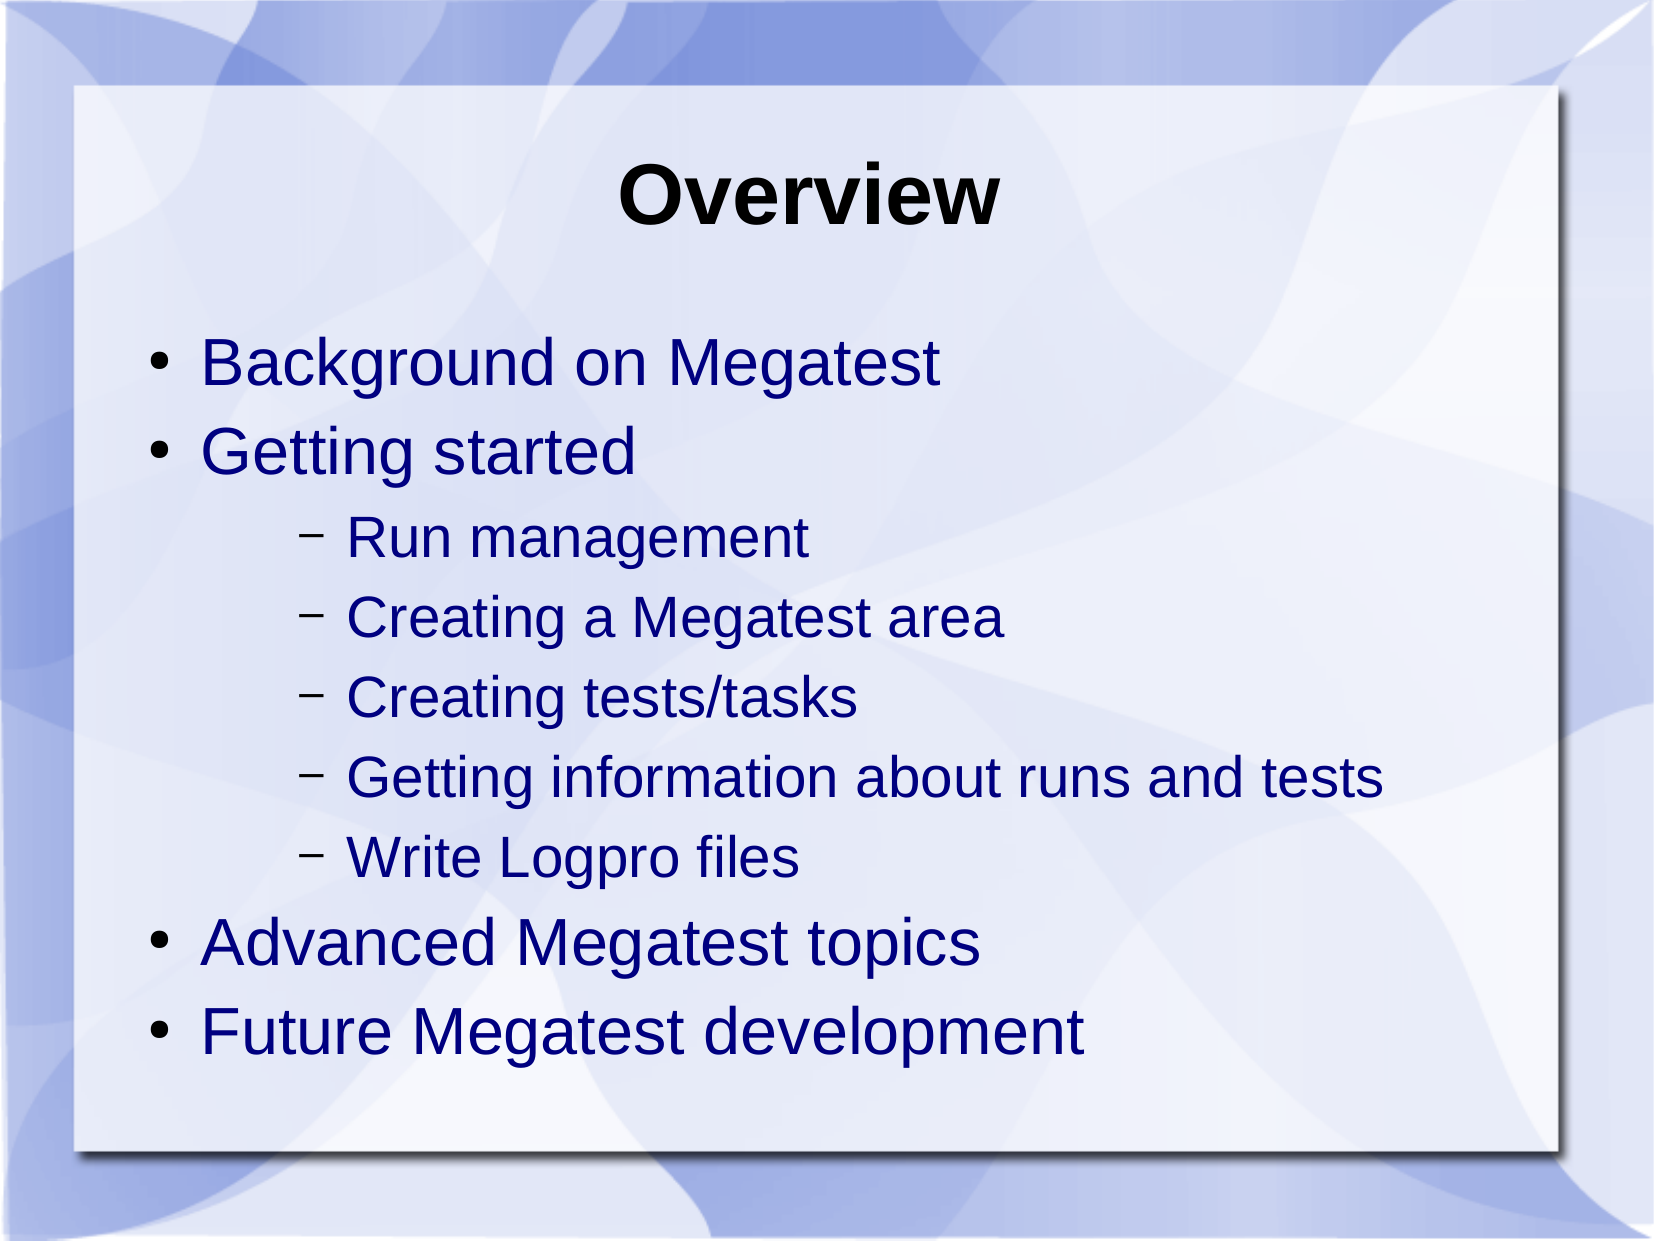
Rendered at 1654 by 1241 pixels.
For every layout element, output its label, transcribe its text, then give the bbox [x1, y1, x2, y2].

list Background on Megatest Getting started Run management Creating a Megatest area Creating tests/tasks Getting information about runs and tests Write Logpro files Advanced Megatest topics Future Megatest development [129, 324, 1489, 1070]
title Overview [82, 90, 1536, 298]
picture [0, 0, 1654, 1241]
